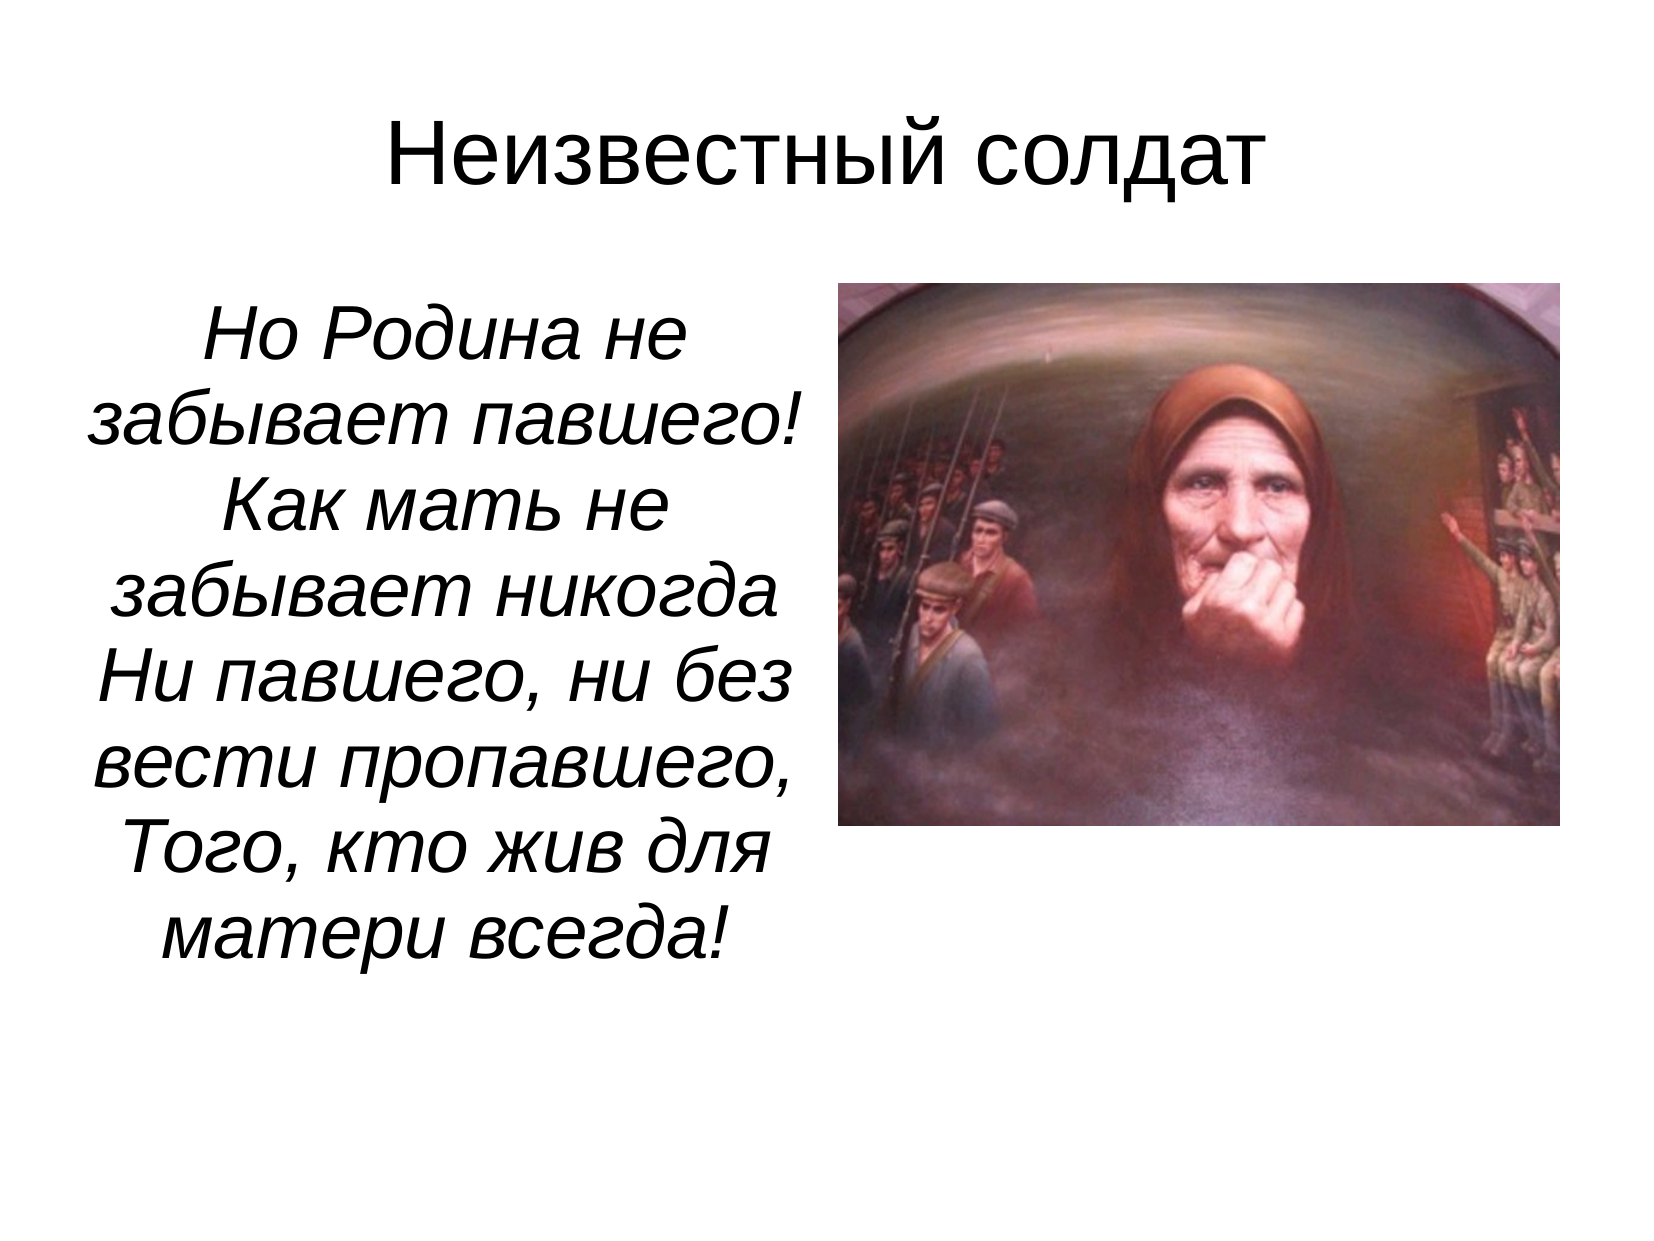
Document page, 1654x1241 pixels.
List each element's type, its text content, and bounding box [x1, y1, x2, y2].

picture [838, 283, 1560, 826]
list Но Родина не забывает павшего! Как мать не забывает никогда Ни павшего, ни без вести пропавшего, Того, кто жив для матери всегда! [82, 290, 809, 1010]
title Неизвестный солдат [82, 49, 1571, 257]
